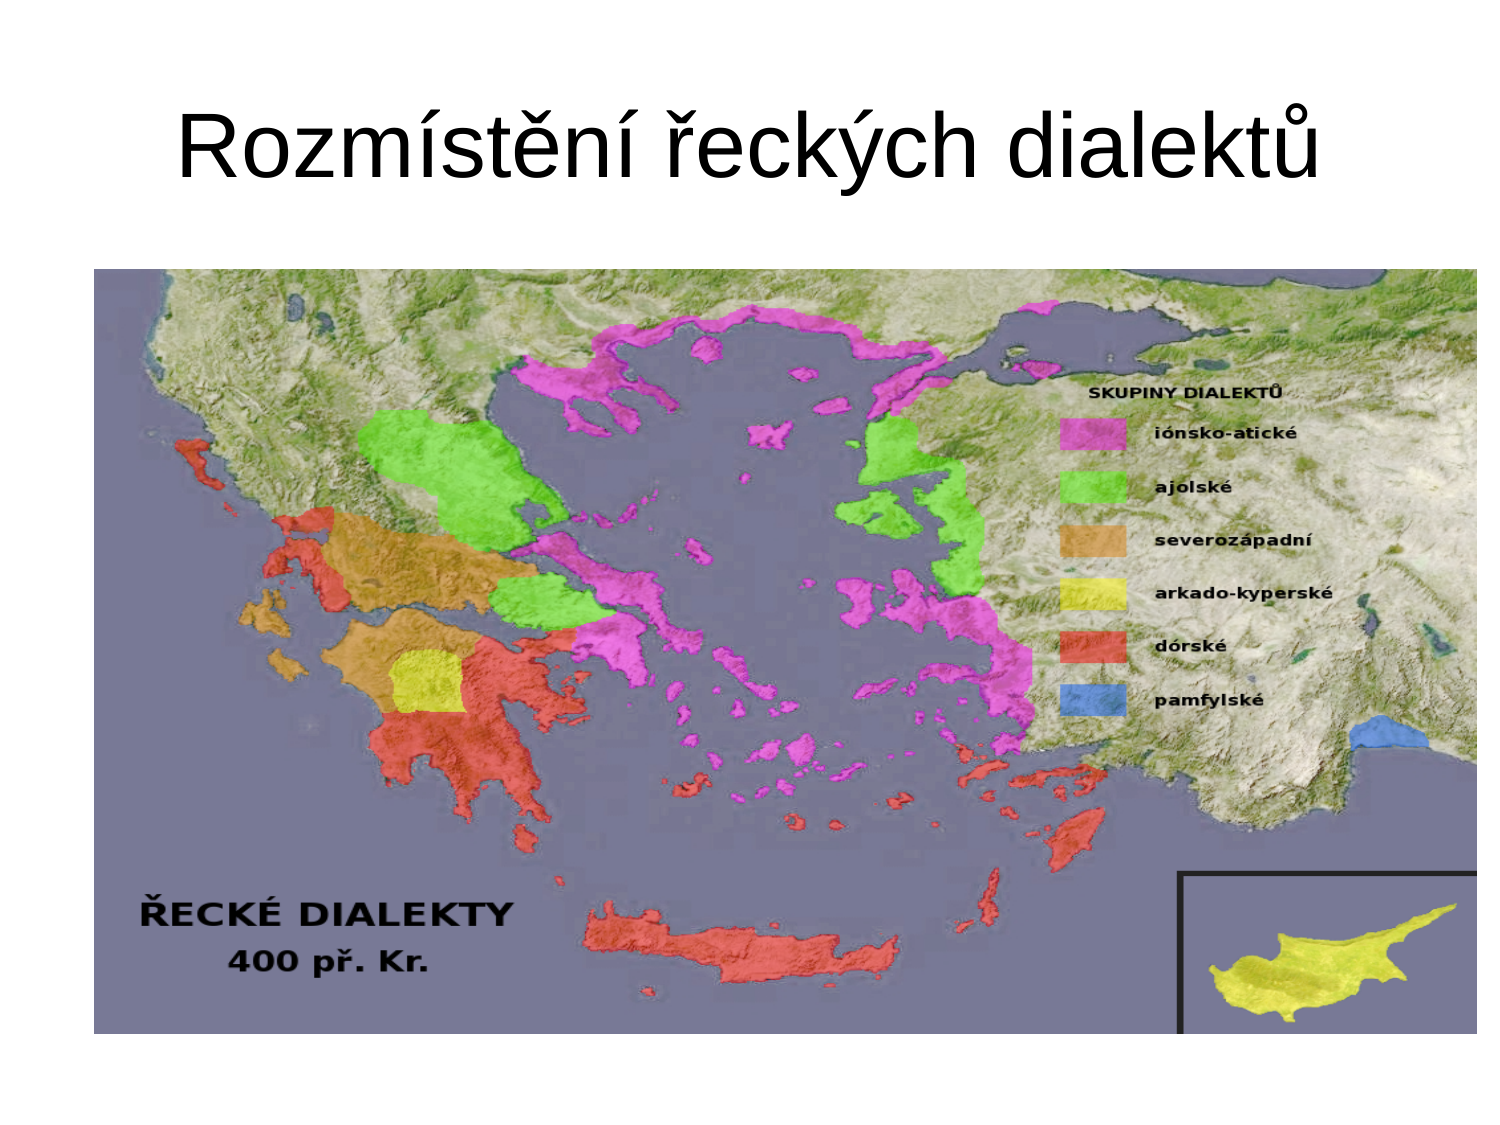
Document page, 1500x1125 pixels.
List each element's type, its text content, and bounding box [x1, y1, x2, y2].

picture [94, 269, 1477, 1034]
title Rozmístění řeckých dialektů [75, 44, 1426, 248]
